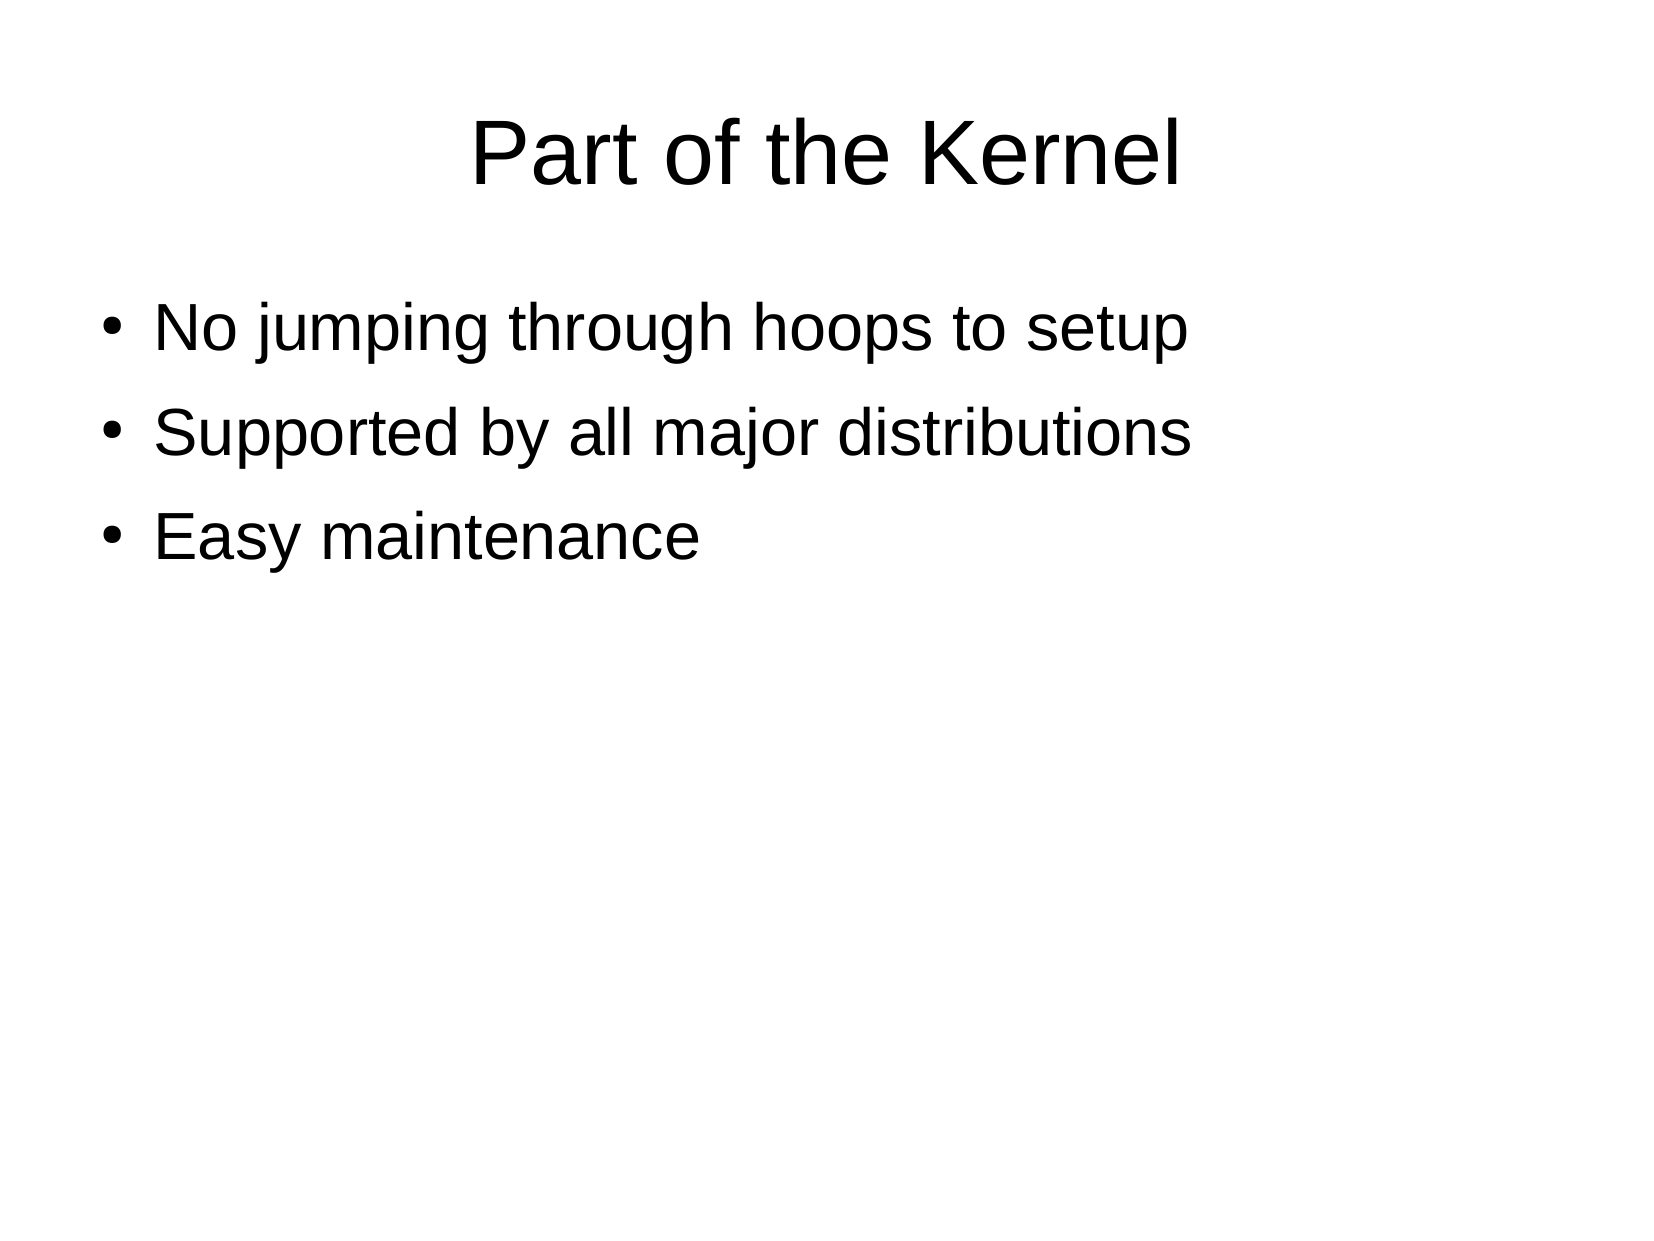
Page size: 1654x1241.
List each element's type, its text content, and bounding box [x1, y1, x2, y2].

title Part of the Kernel [82, 49, 1571, 257]
list No jumping through hoops to setup Supported by all major distributions Easy maintenance [82, 290, 1571, 1010]
